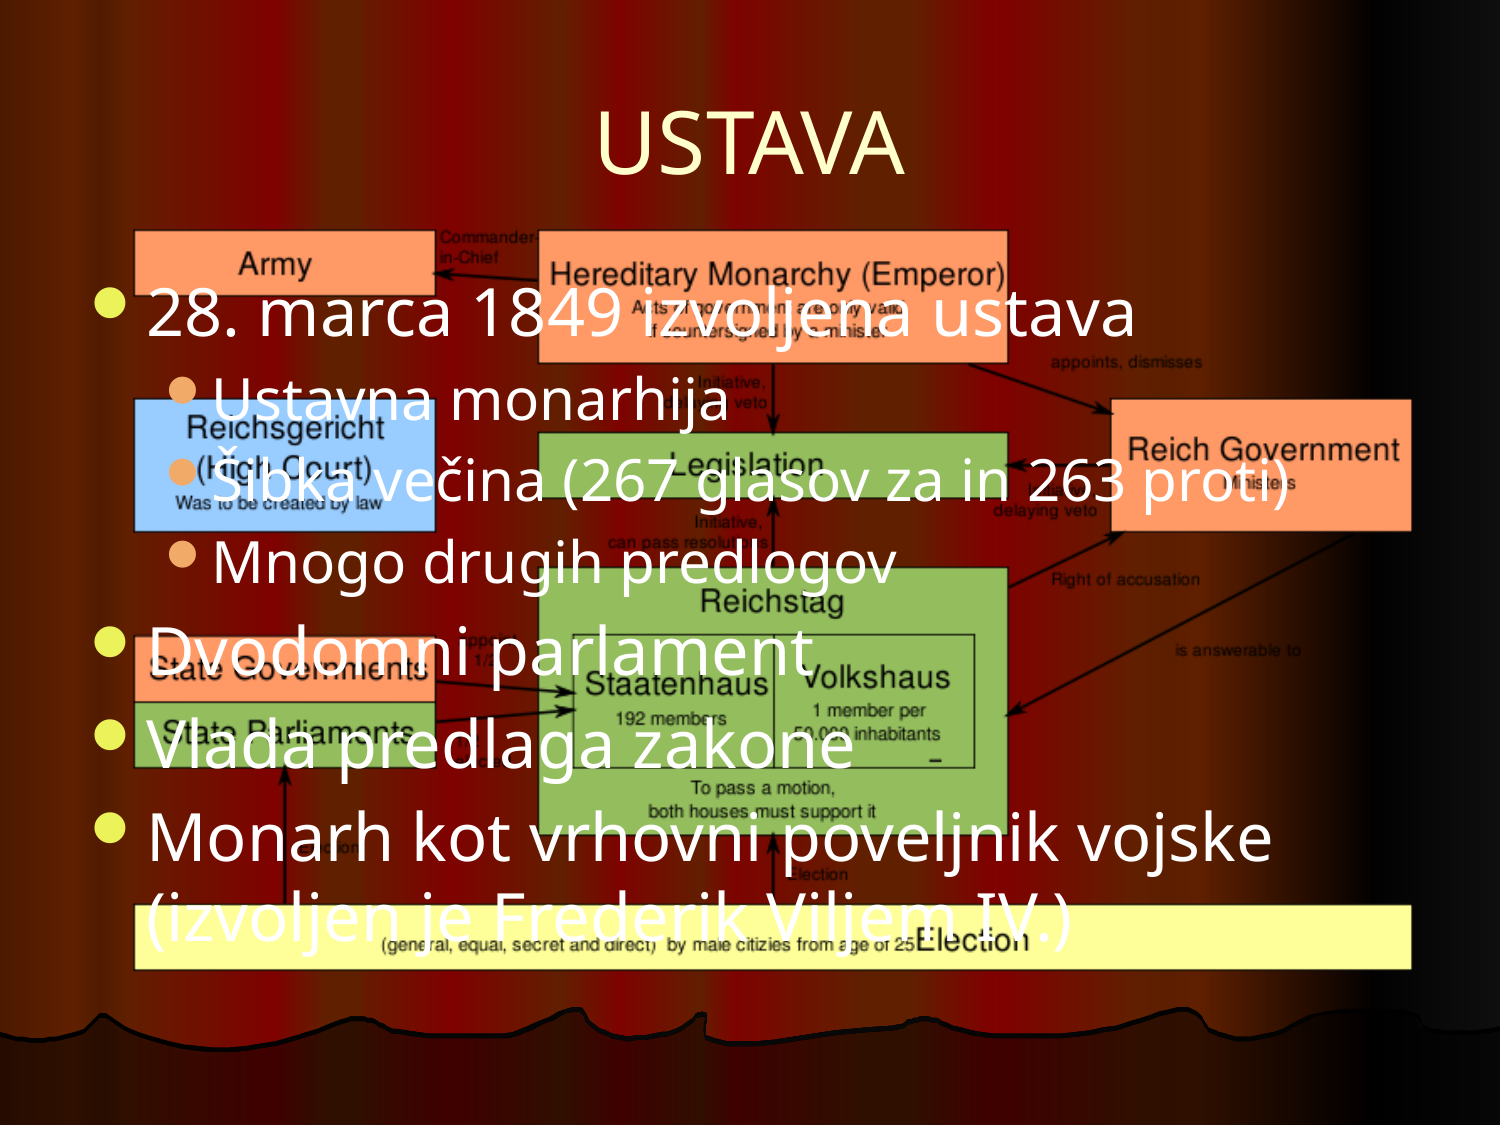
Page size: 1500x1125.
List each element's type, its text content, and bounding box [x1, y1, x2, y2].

picture [100, 196, 1447, 1005]
list 28. marca 1849 izvoljena ustava Ustavna monarhija Šibka večina (267 glasov za in 263 proti) Mnogo drugih predlogov Dvodomni parlament Vlada predlaga zakone Monarh kot vrhovni poveljnik vojske (izvoljen je Frederik Viljem IV.) [75, 262, 1425, 1006]
title USTAVA [75, 45, 1425, 233]
